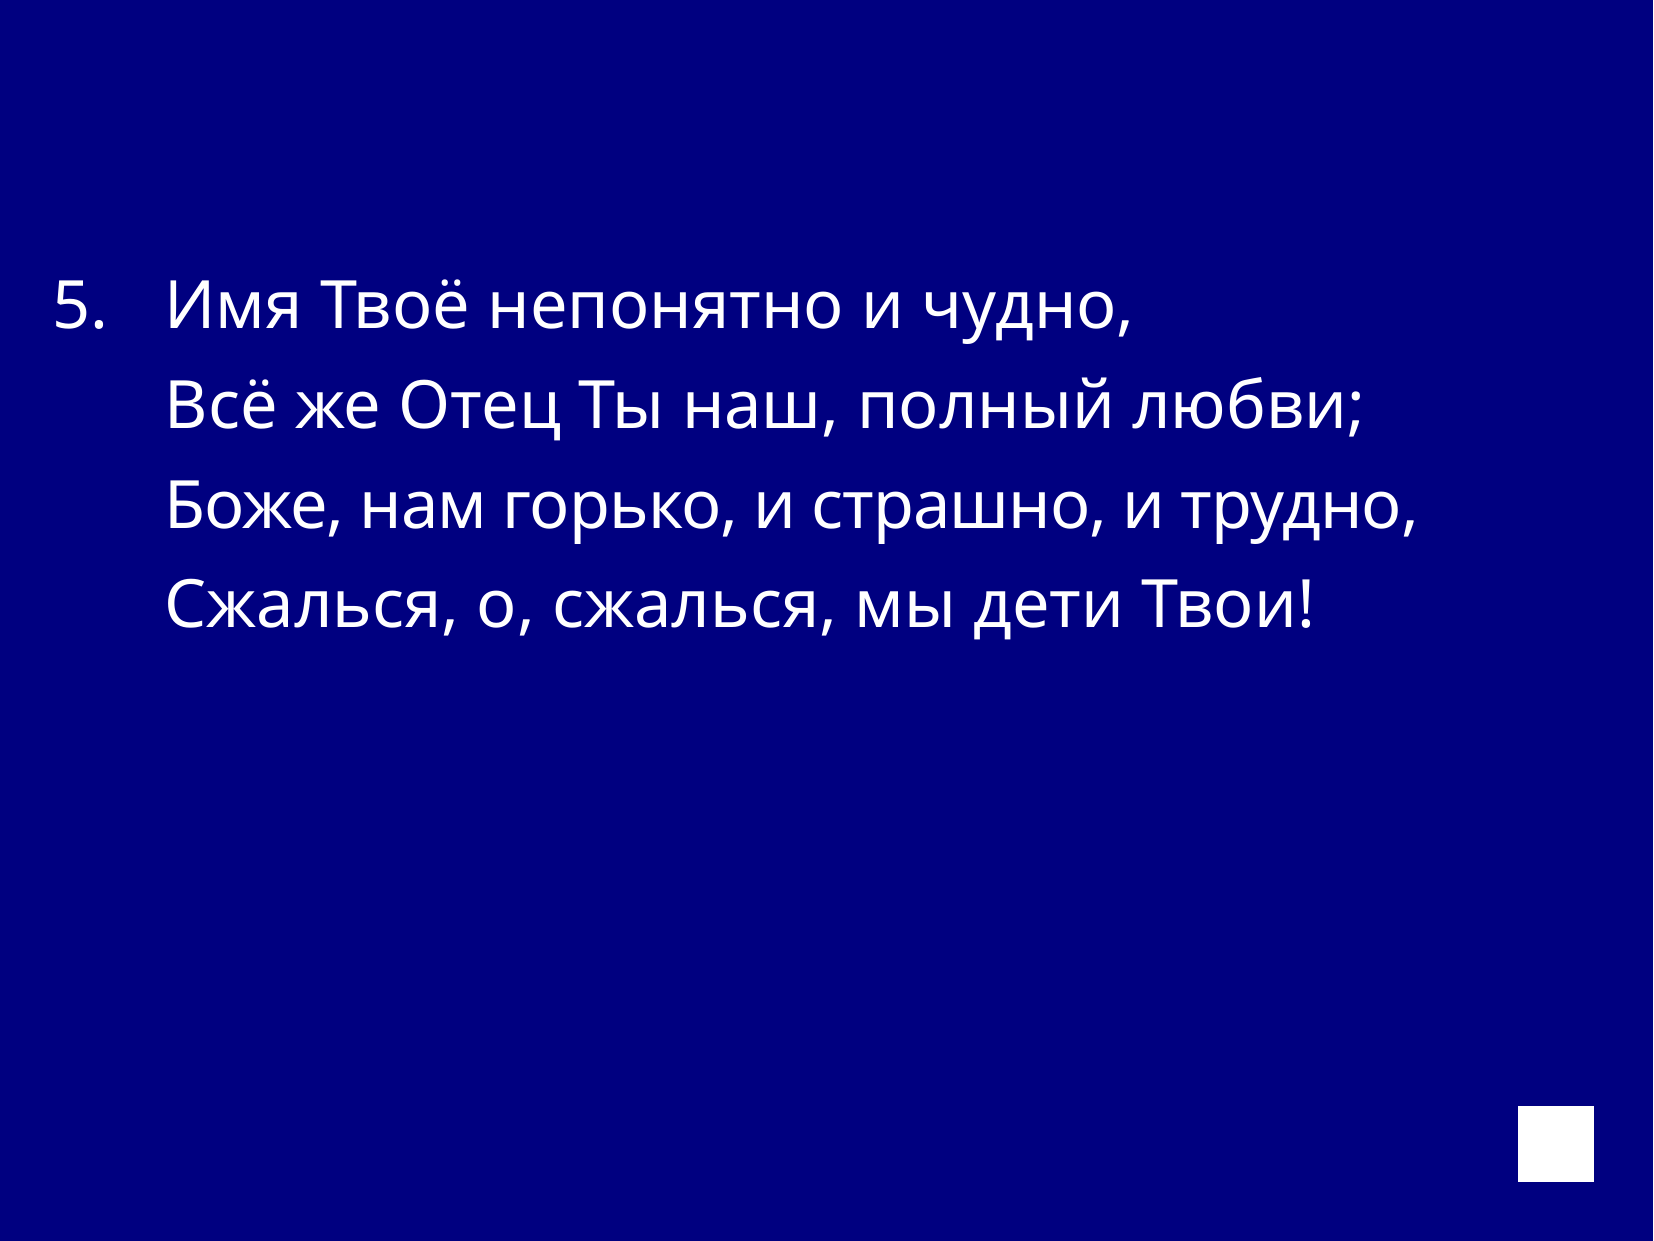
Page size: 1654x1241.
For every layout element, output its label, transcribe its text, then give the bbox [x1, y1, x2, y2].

text_box [1518, 1163, 1594, 1182]
text_box 5. Имя Твоё непонятно и чудно, Всё же Отец Ты наш, полный любви; Боже, нам горько, и страшно, и трудно, Сжалься, о, сжалься, мы дети Твои! [37, 150, 1653, 1163]
